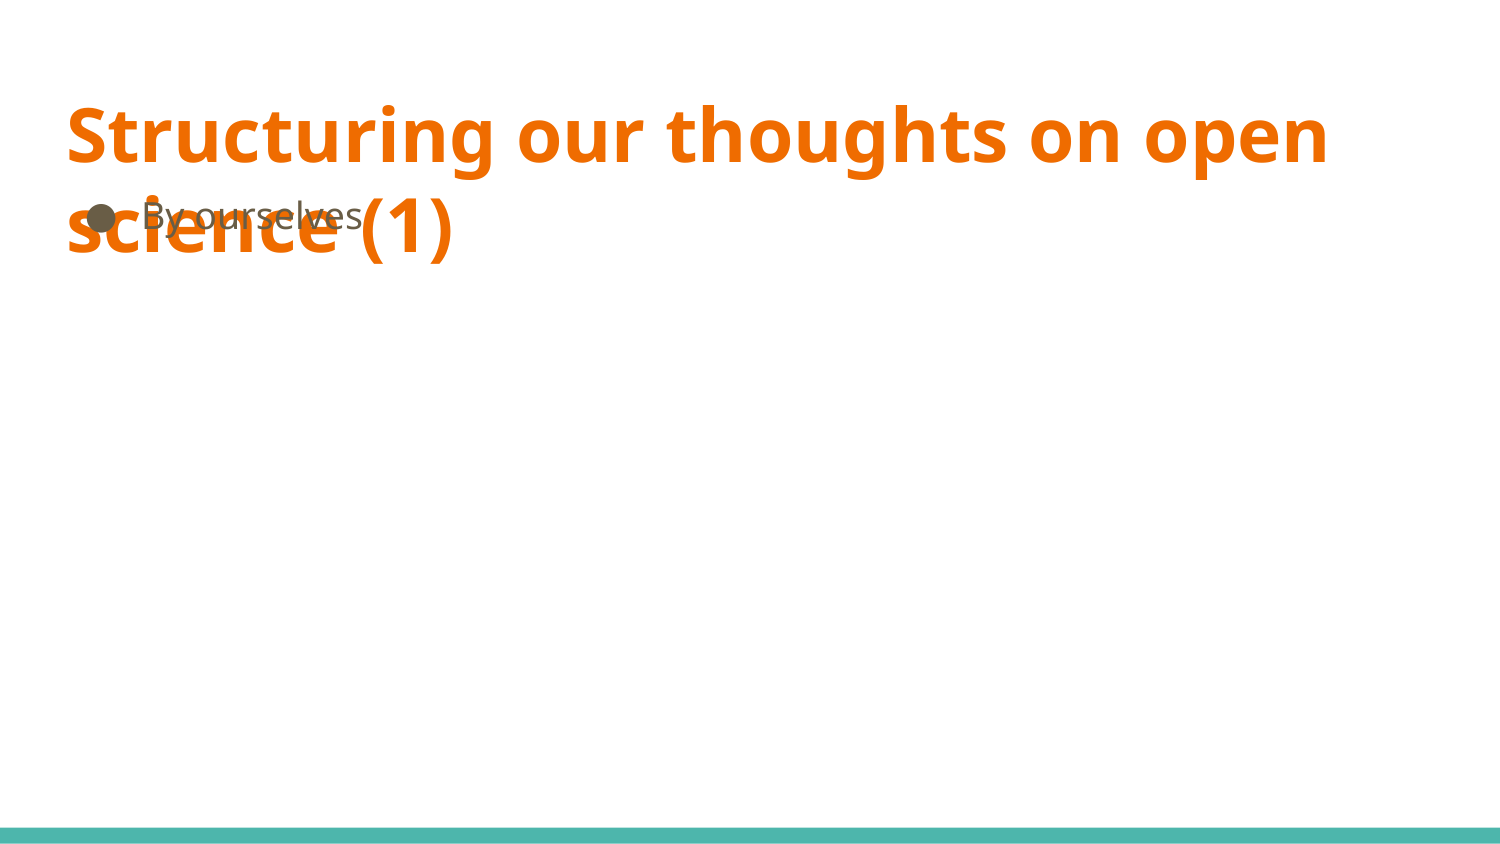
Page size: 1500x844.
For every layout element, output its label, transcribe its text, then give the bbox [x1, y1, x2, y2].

list By ourselves [51, 170, 1449, 675]
title Structuring our thoughts on open science (1) [51, 72, 1449, 170]
